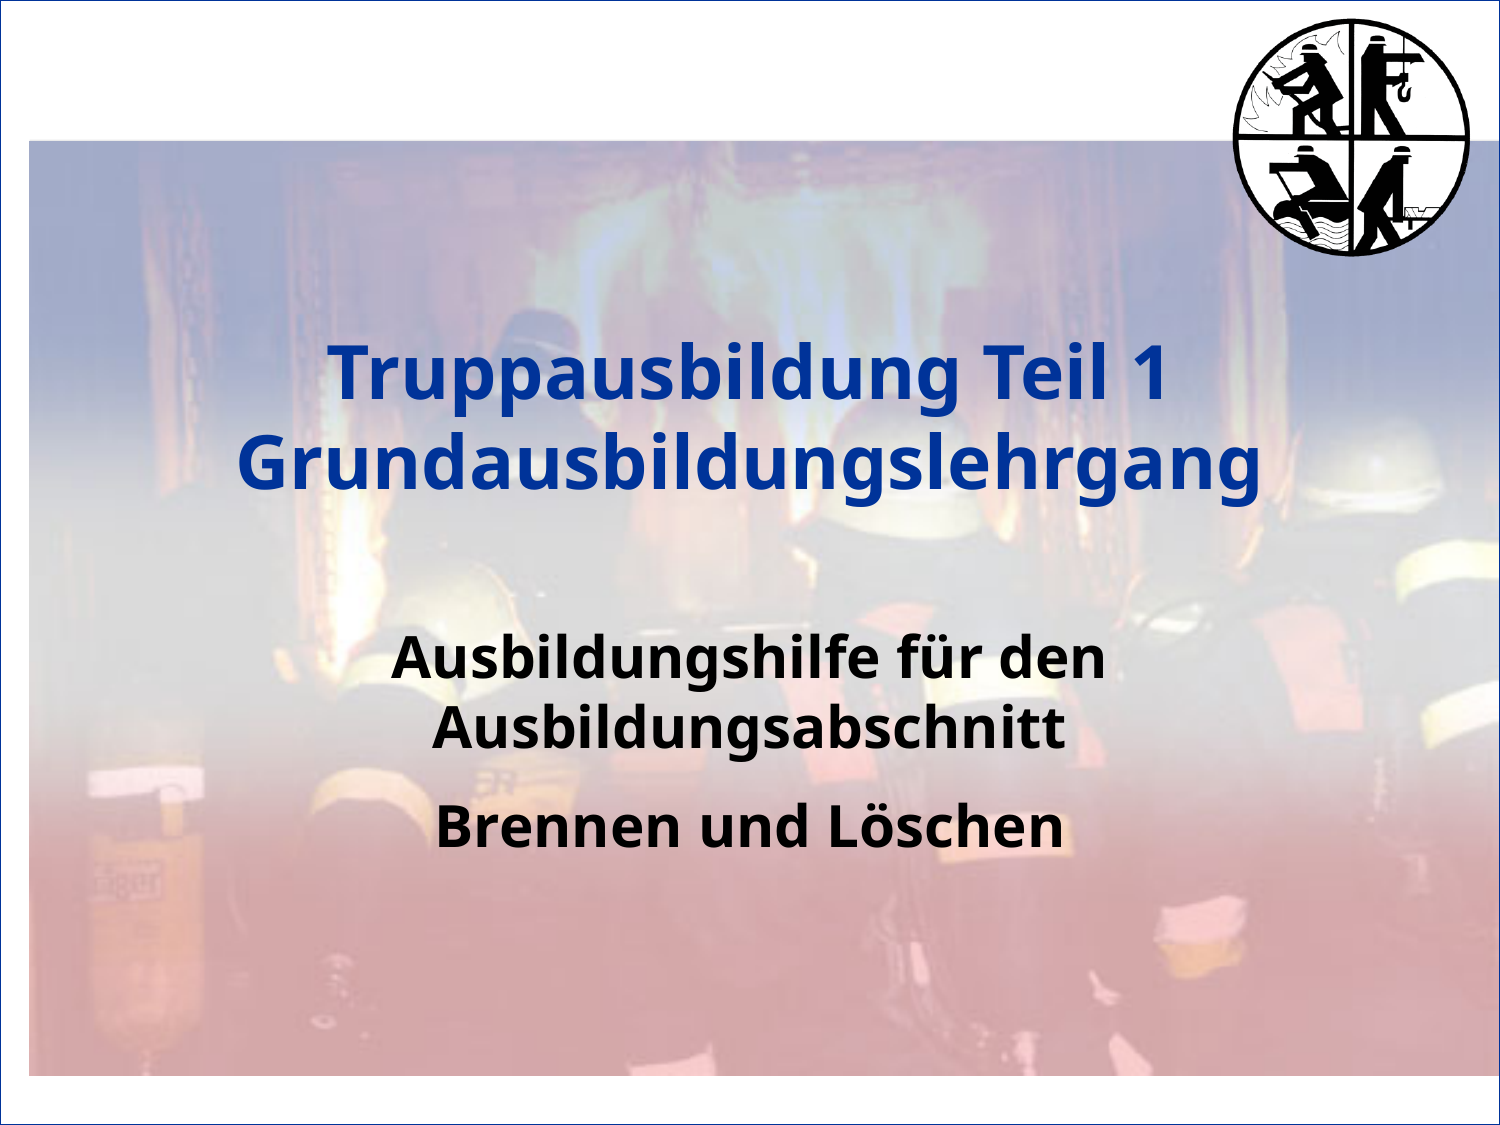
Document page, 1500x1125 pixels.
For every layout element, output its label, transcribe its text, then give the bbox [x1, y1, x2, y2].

title Truppausbildung Teil 1 Grundausbildungslehrgang [112, 324, 1388, 513]
text_box Ausbildungshilfe für den Ausbildungsabschnitt Brennen und Löschen [225, 612, 1276, 901]
picture [29, 11, 1499, 1076]
